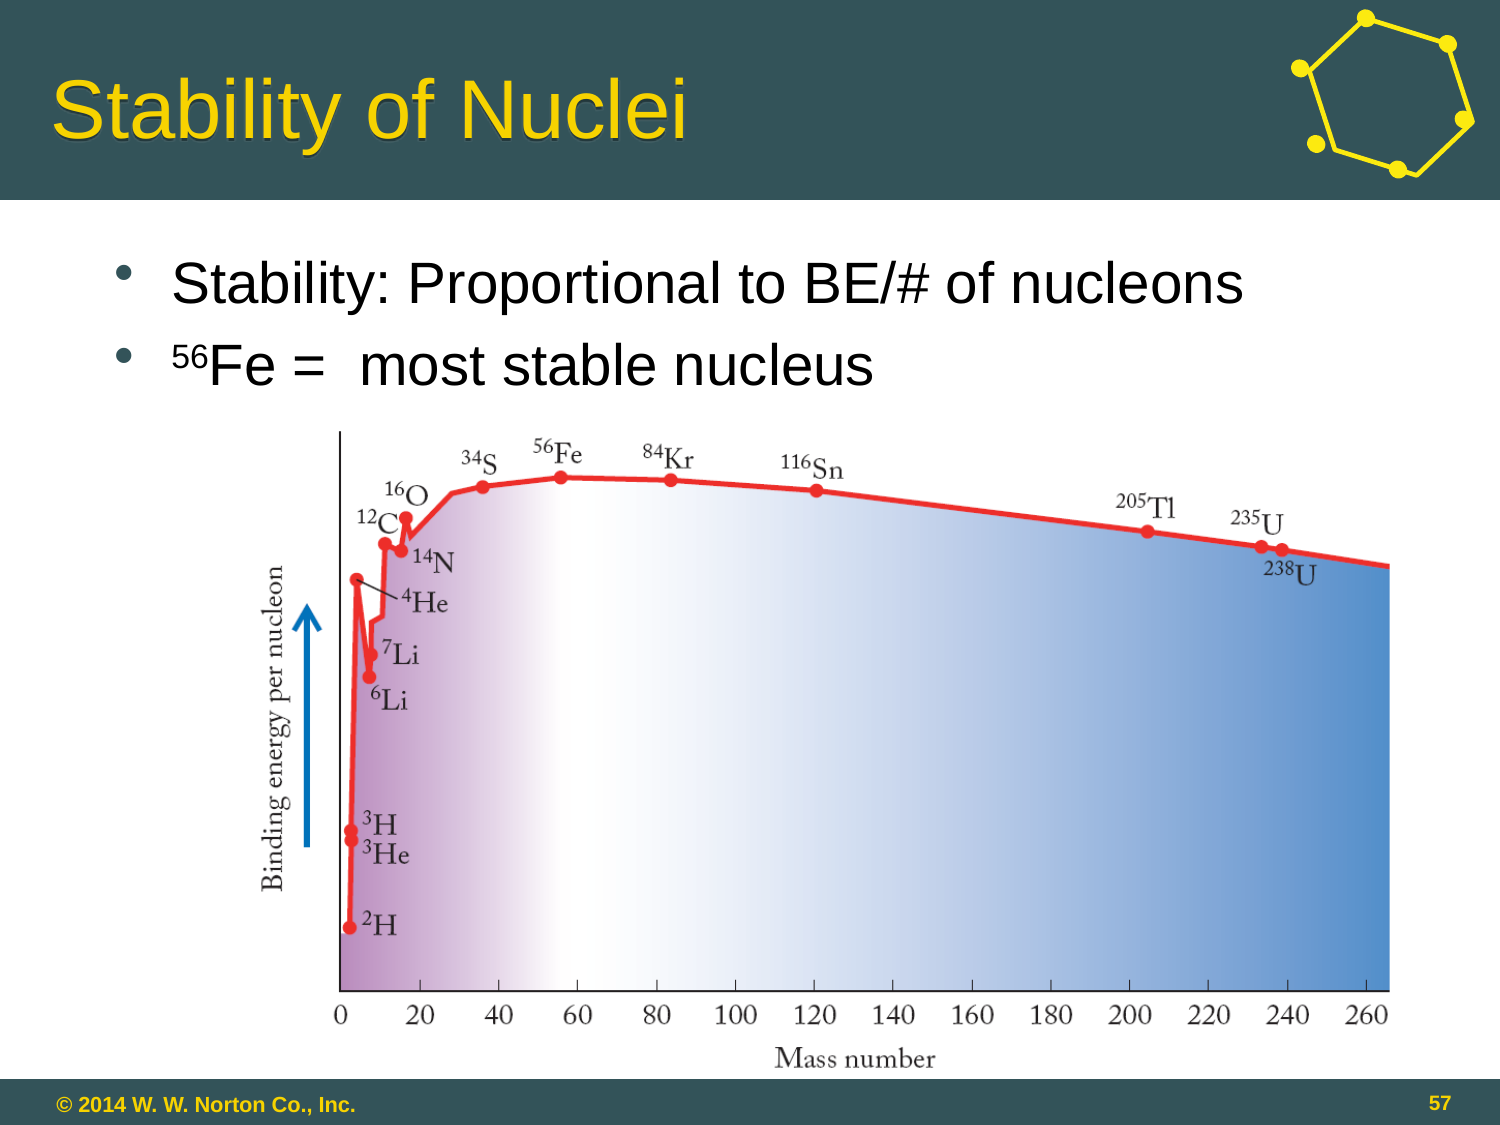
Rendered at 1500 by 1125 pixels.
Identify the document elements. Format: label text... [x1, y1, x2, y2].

list Stability: Proportional to BE/# of nucleons 56Fe = most stable nucleus [99, 237, 1375, 450]
picture [249, 424, 1400, 1075]
slide_number <number> [1413, 1086, 1468, 1119]
title Stability of Nuclei [35, 11, 1311, 199]
